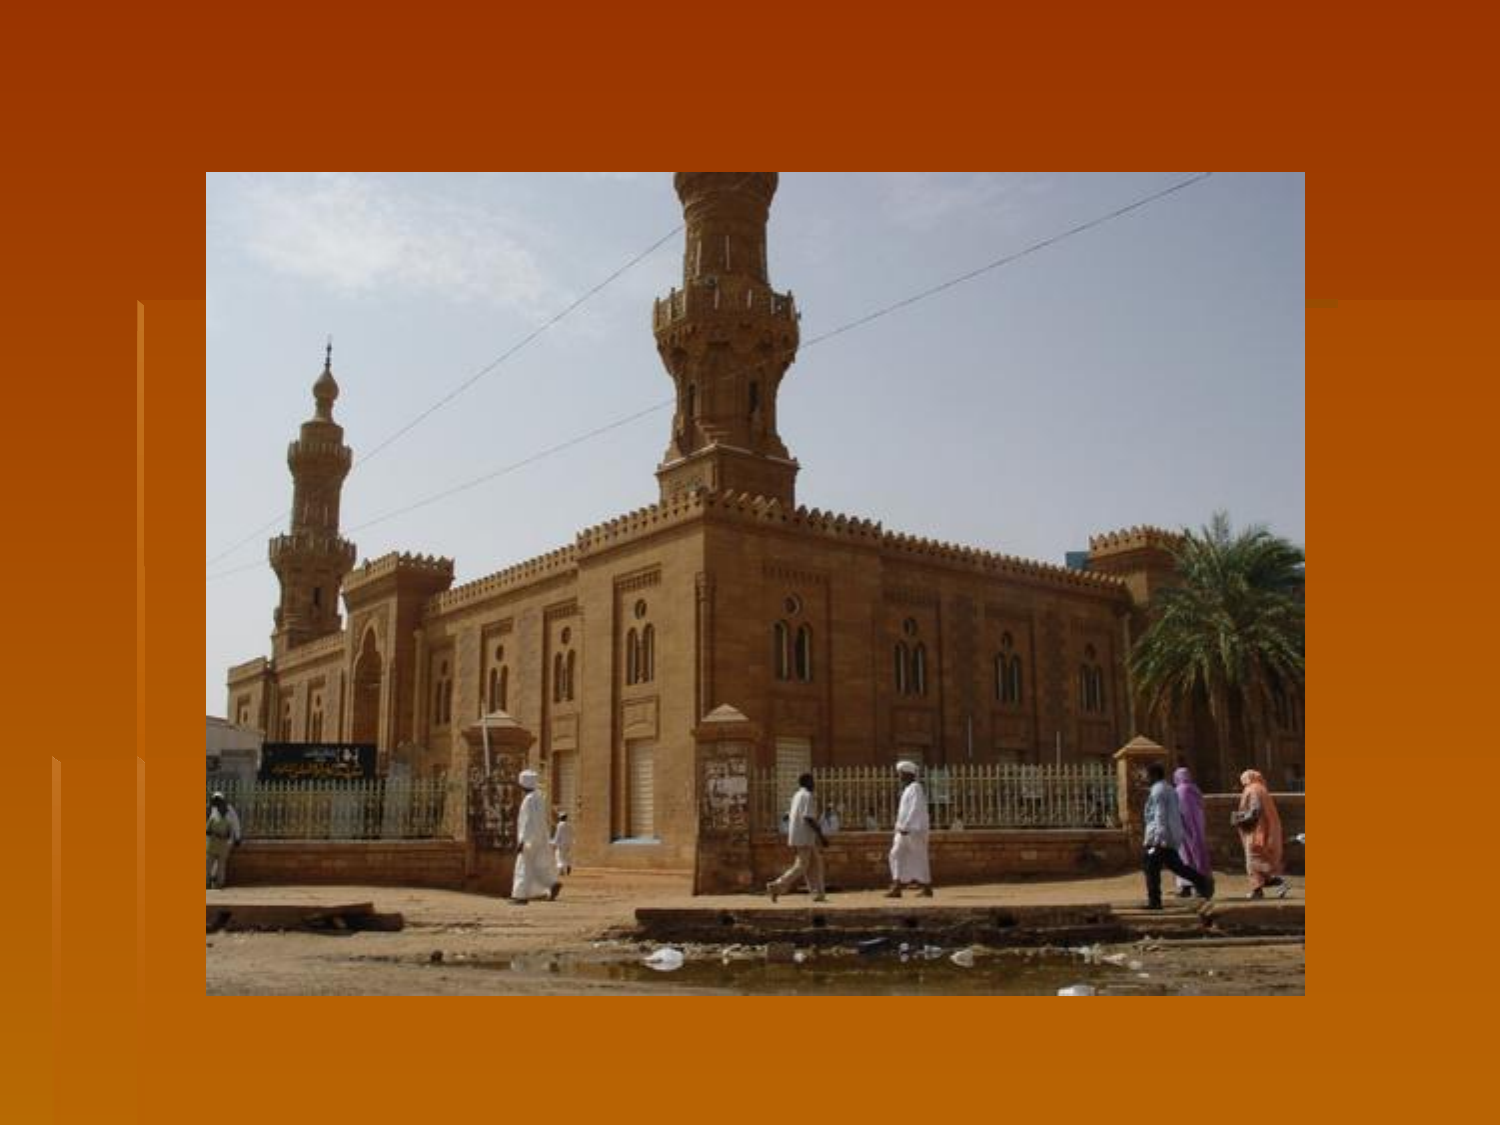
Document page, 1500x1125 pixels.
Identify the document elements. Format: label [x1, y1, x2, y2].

picture [206, 172, 1305, 996]
